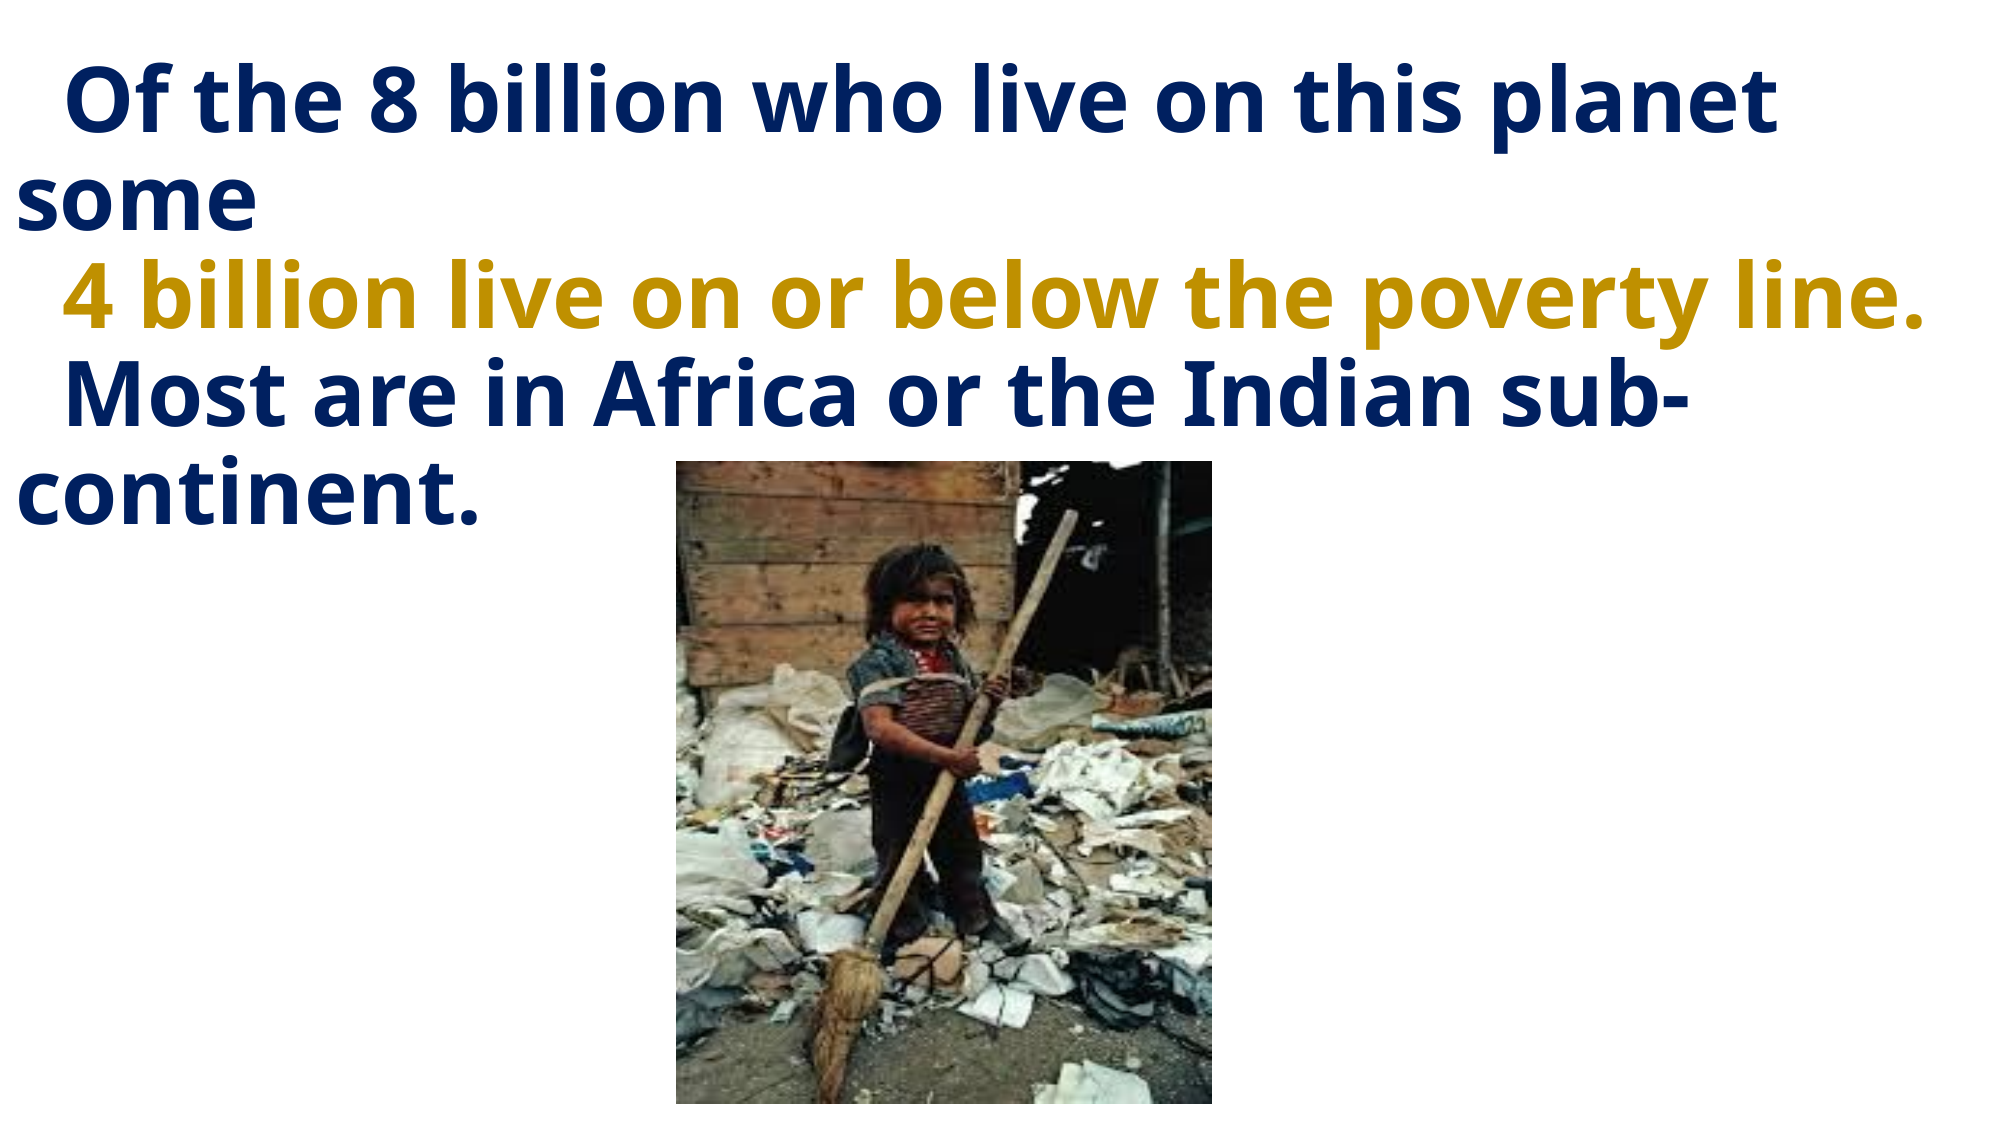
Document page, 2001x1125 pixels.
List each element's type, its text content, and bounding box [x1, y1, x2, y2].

title Of the 8 billion who live on this planet some 4 billion live on or below the poverty line. Most are in Africa or the Indian sub-continent. [0, 0, 2000, 687]
picture [676, 461, 1212, 1104]
